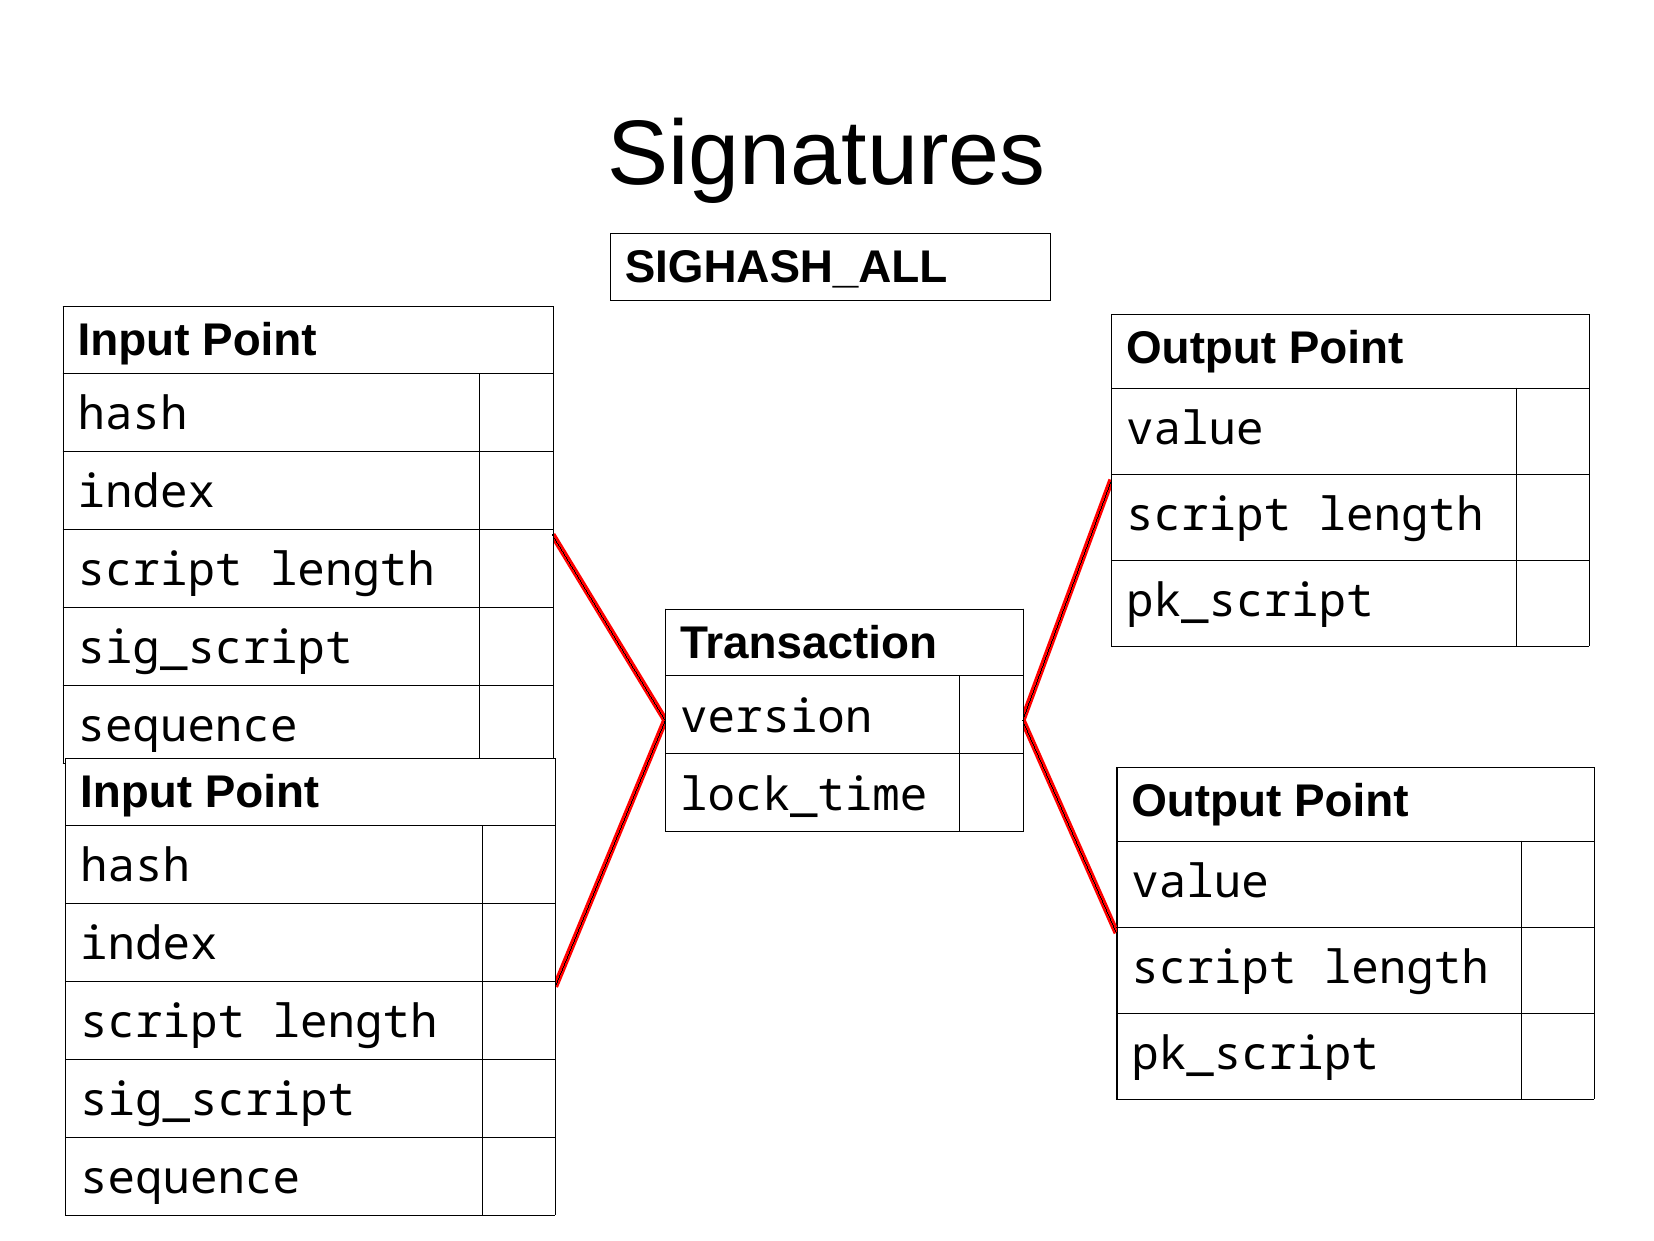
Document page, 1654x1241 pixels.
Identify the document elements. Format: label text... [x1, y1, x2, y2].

table_cell [480, 374, 553, 451]
table_cell version [666, 676, 959, 753]
table_cell [483, 1138, 555, 1215]
table_cell pk_script [1118, 1014, 1521, 1099]
table_cell [483, 904, 555, 981]
table_cell sequence [64, 686, 479, 763]
table_cell pk_script [1112, 561, 1516, 646]
table_cell script length [64, 530, 479, 607]
text_box SIGHASH_ALL [610, 233, 1051, 301]
table_cell lock_time [666, 754, 959, 831]
table_cell [1522, 928, 1594, 1013]
table_cell [483, 982, 555, 1059]
table_cell [1517, 475, 1589, 560]
table_cell [1517, 561, 1589, 646]
table_cell [1522, 842, 1594, 927]
table_cell value [1112, 389, 1516, 474]
table_cell [1522, 1014, 1594, 1099]
table_cell [960, 676, 1023, 753]
table_header Output Point [1112, 315, 1589, 388]
table_cell script length [1118, 928, 1521, 1013]
table_cell [480, 608, 553, 685]
table_cell index [64, 452, 479, 529]
table_cell [480, 530, 553, 607]
title Signatures [82, 56, 1571, 250]
table_cell sequence [66, 1138, 482, 1215]
table_cell [960, 754, 1023, 831]
table_cell [480, 686, 553, 758]
table_cell value [1118, 842, 1521, 927]
table_header Input Point [66, 759, 555, 825]
table_cell hash [64, 374, 479, 451]
table_cell [1517, 389, 1589, 474]
table_cell sig_script [66, 1060, 482, 1137]
table_cell [480, 452, 553, 529]
table_cell index [66, 904, 482, 981]
table_cell hash [66, 826, 482, 903]
table_cell script length [1112, 475, 1516, 560]
table_cell [483, 826, 555, 903]
table_header Transaction [666, 610, 1023, 675]
table_cell sig_script [64, 608, 479, 685]
table_header Output Point [1118, 768, 1594, 841]
table_header Input Point [64, 307, 553, 373]
table_cell script length [66, 982, 482, 1059]
table_cell [483, 1060, 555, 1137]
